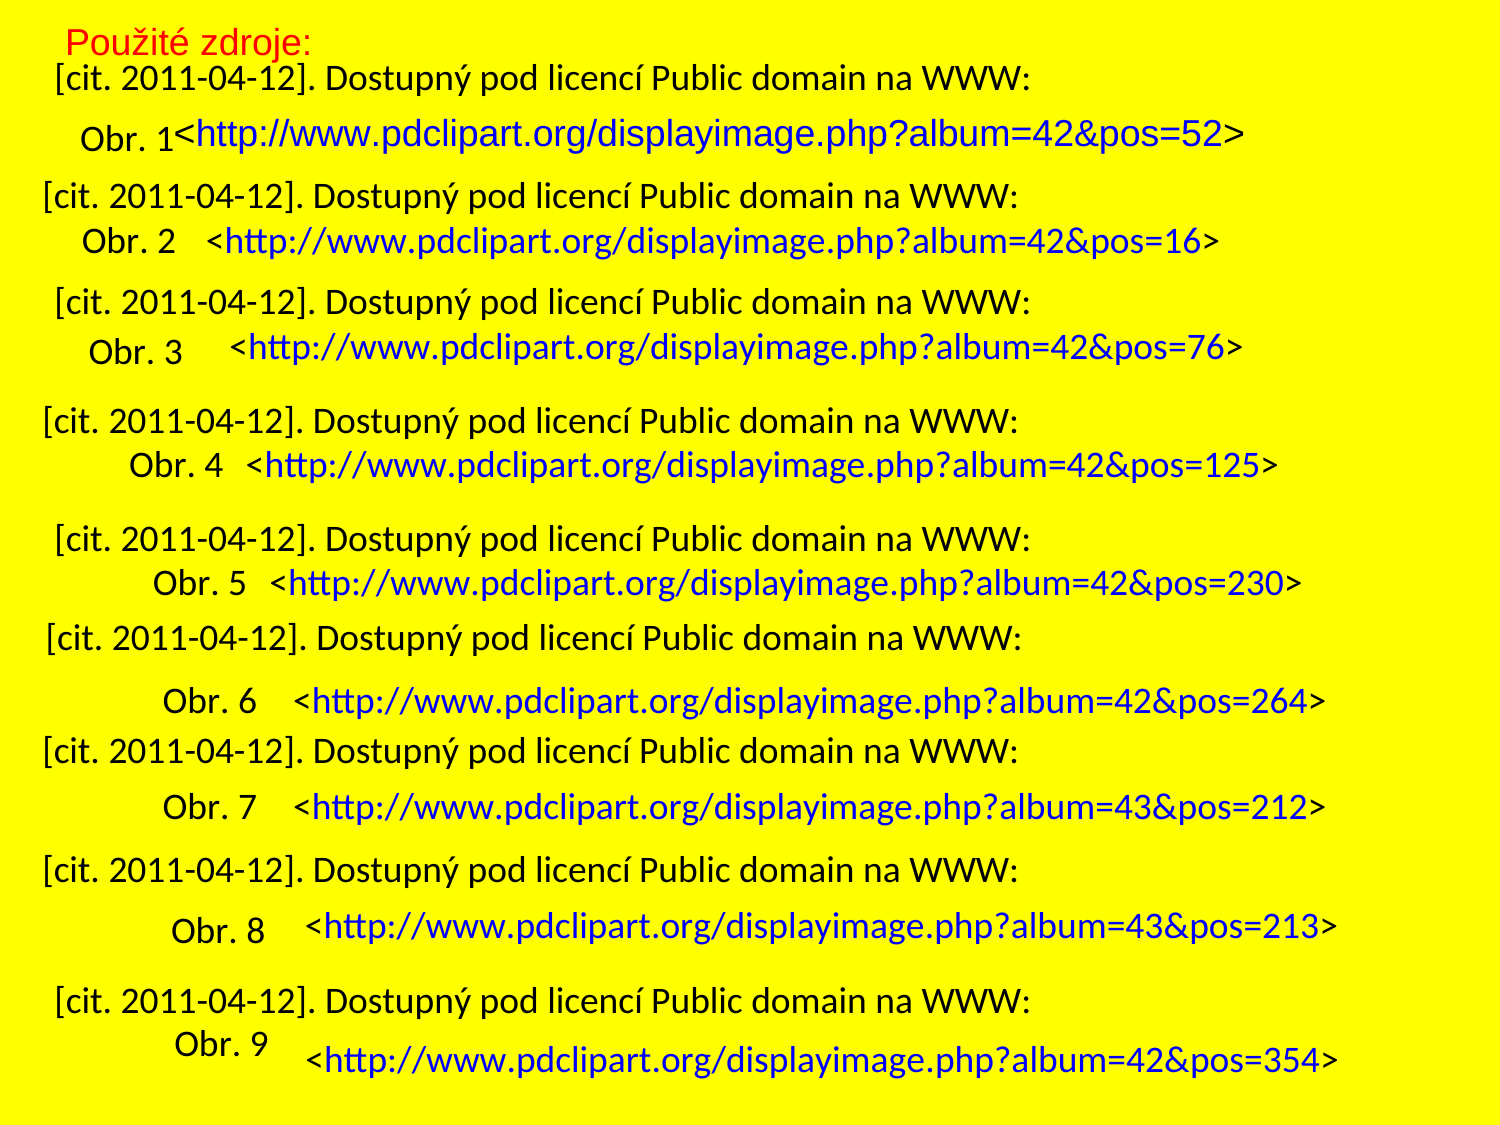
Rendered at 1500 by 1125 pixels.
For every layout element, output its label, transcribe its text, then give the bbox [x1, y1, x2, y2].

text_box <http://www.pdclipart.org/displayimage.php?album=43&pos=213> [290, 893, 1354, 954]
text_box [cit. 2011-04-12]. Dostupný pod licencí Public domain na WWW: [39, 49, 1047, 107]
text_box Obr. 2 [67, 207, 192, 269]
text_box [cit. 2011-04-12]. Dostupný pod licencí Public domain na WWW: [39, 273, 1047, 332]
text_box <http://www.pdclipart.org/displayimage.php?album=42&pos=230> [263, 550, 1318, 612]
text_box Obr. 9 [159, 1011, 284, 1072]
text_box Obr. 8 [156, 897, 281, 959]
text_box Obr. 3 [73, 318, 198, 380]
text_box Obr. 4 [114, 432, 239, 493]
text_box [cit. 2011-04-12]. Dostupný pod licencí Public domain na WWW: [27, 722, 1035, 781]
text_box [cit. 2011-04-12]. Dostupný pod licencí Public domain na WWW: [27, 841, 1035, 899]
text_box <http://www.pdclipart.org/displayimage.php?album=42&pos=264> [278, 668, 1342, 730]
text_box <http://www.pdclipart.org/displayimage.php?album=42&pos=16> [192, 207, 1236, 269]
text_box [cit. 2011-04-12]. Dostupný pod licencí Public domain na WWW: [27, 167, 1035, 225]
text_box <http://www.pdclipart.org/displayimage.php?album=42&pos=354> [290, 1027, 1354, 1089]
text_box <http://www.pdclipart.org/displayimage.php?album=42&pos=52> [190, 101, 1261, 163]
text_box Obr. 6 [147, 668, 273, 722]
text_box <http://www.pdclipart.org/displayimage.php?album=42&pos=76> [214, 314, 1259, 375]
text_box Obr. 1 [65, 106, 190, 167]
text_box [cit. 2011-04-12]. Dostupný pod licencí Public domain na WWW: [39, 968, 1047, 1030]
text_box Obr. 7 [147, 774, 273, 836]
text_box <http://www.pdclipart.org/displayimage.php?album=43&pos=212> [278, 774, 1342, 836]
text_box [cit. 2011-04-12]. Dostupný pod licencí Public domain na WWW: [27, 392, 1035, 450]
text_box <http://www.pdclipart.org/displayimage.php?album=42&pos=125> [239, 432, 1295, 493]
text_box Použité zdroje: [50, 10, 328, 72]
text_box Obr. 5 [138, 550, 263, 609]
text_box [cit. 2011-04-12]. Dostupný pod licencí Public domain na WWW: [39, 510, 1047, 568]
text_box [cit. 2011-04-12]. Dostupný pod licencí Public domain na WWW: [30, 609, 1039, 667]
